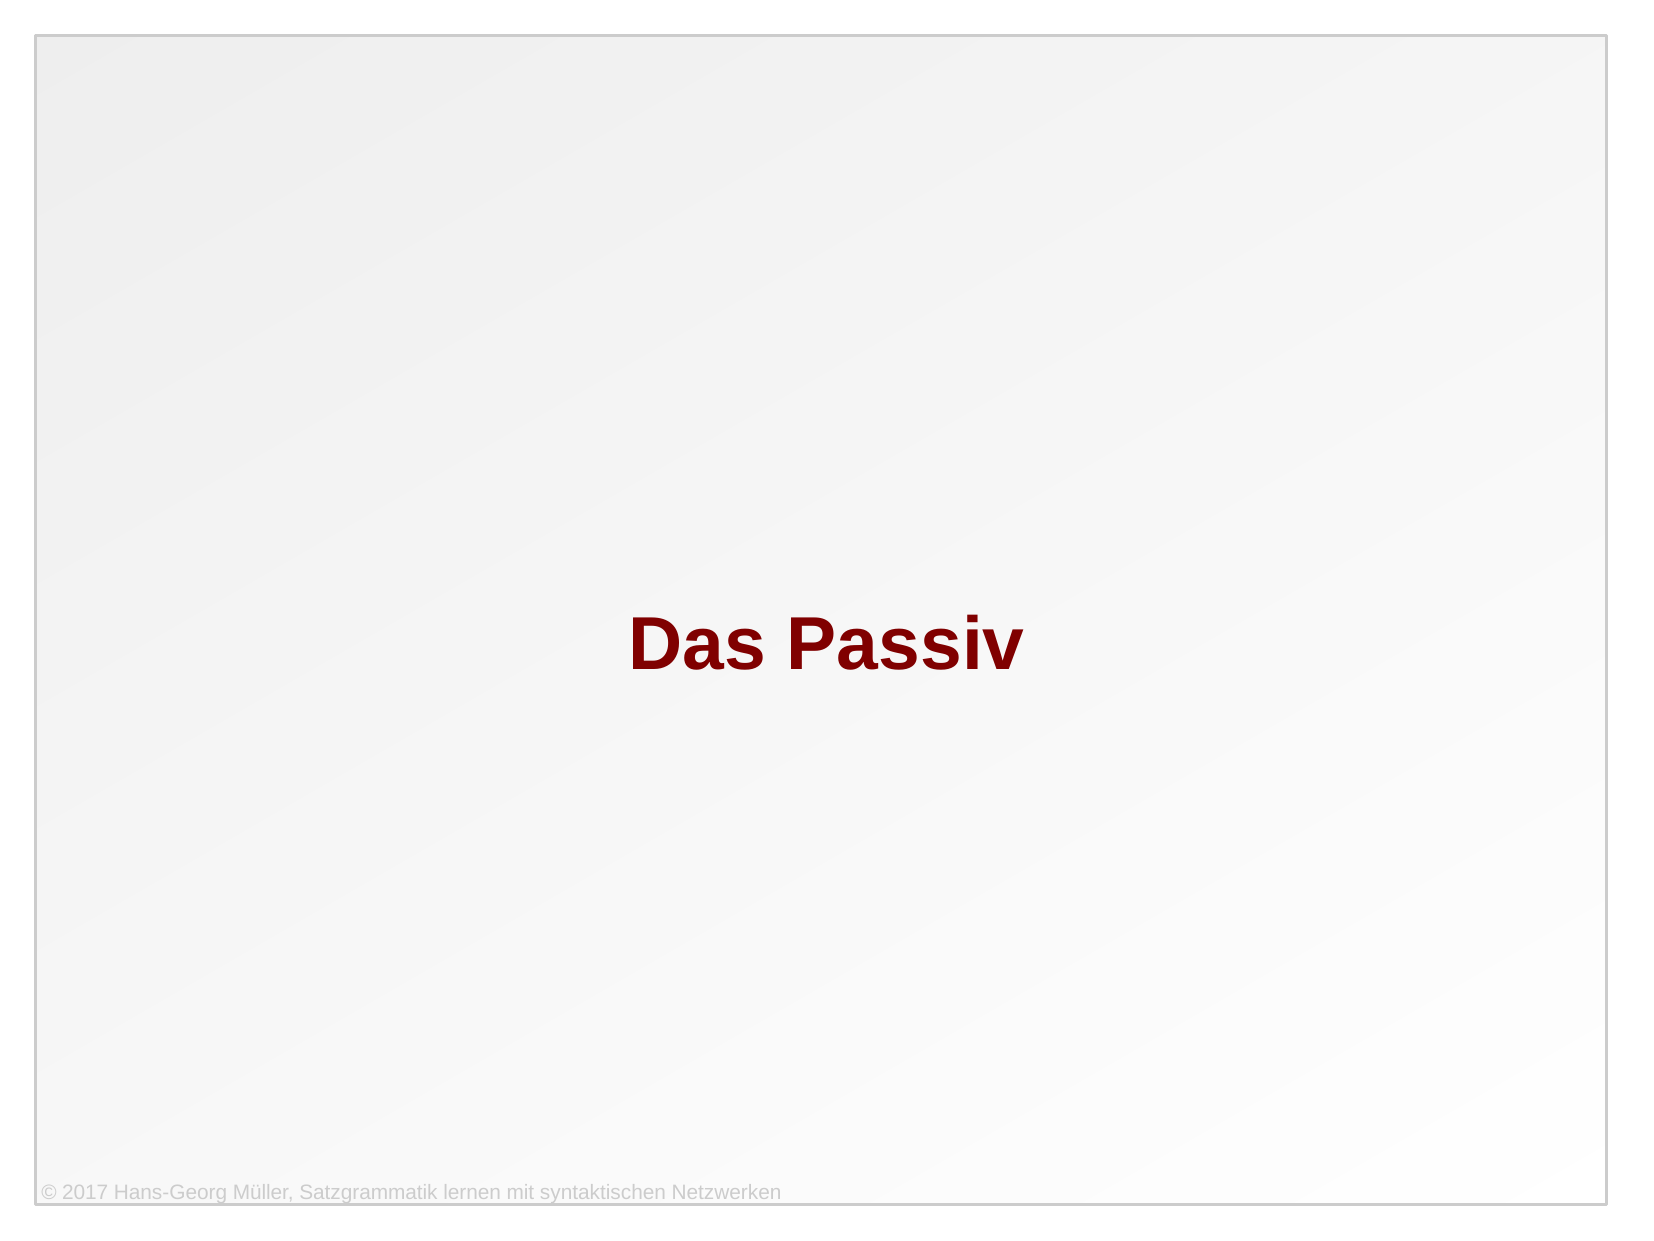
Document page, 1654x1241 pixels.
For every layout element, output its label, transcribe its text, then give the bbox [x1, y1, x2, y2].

title Das Passiv [82, 539, 1571, 747]
